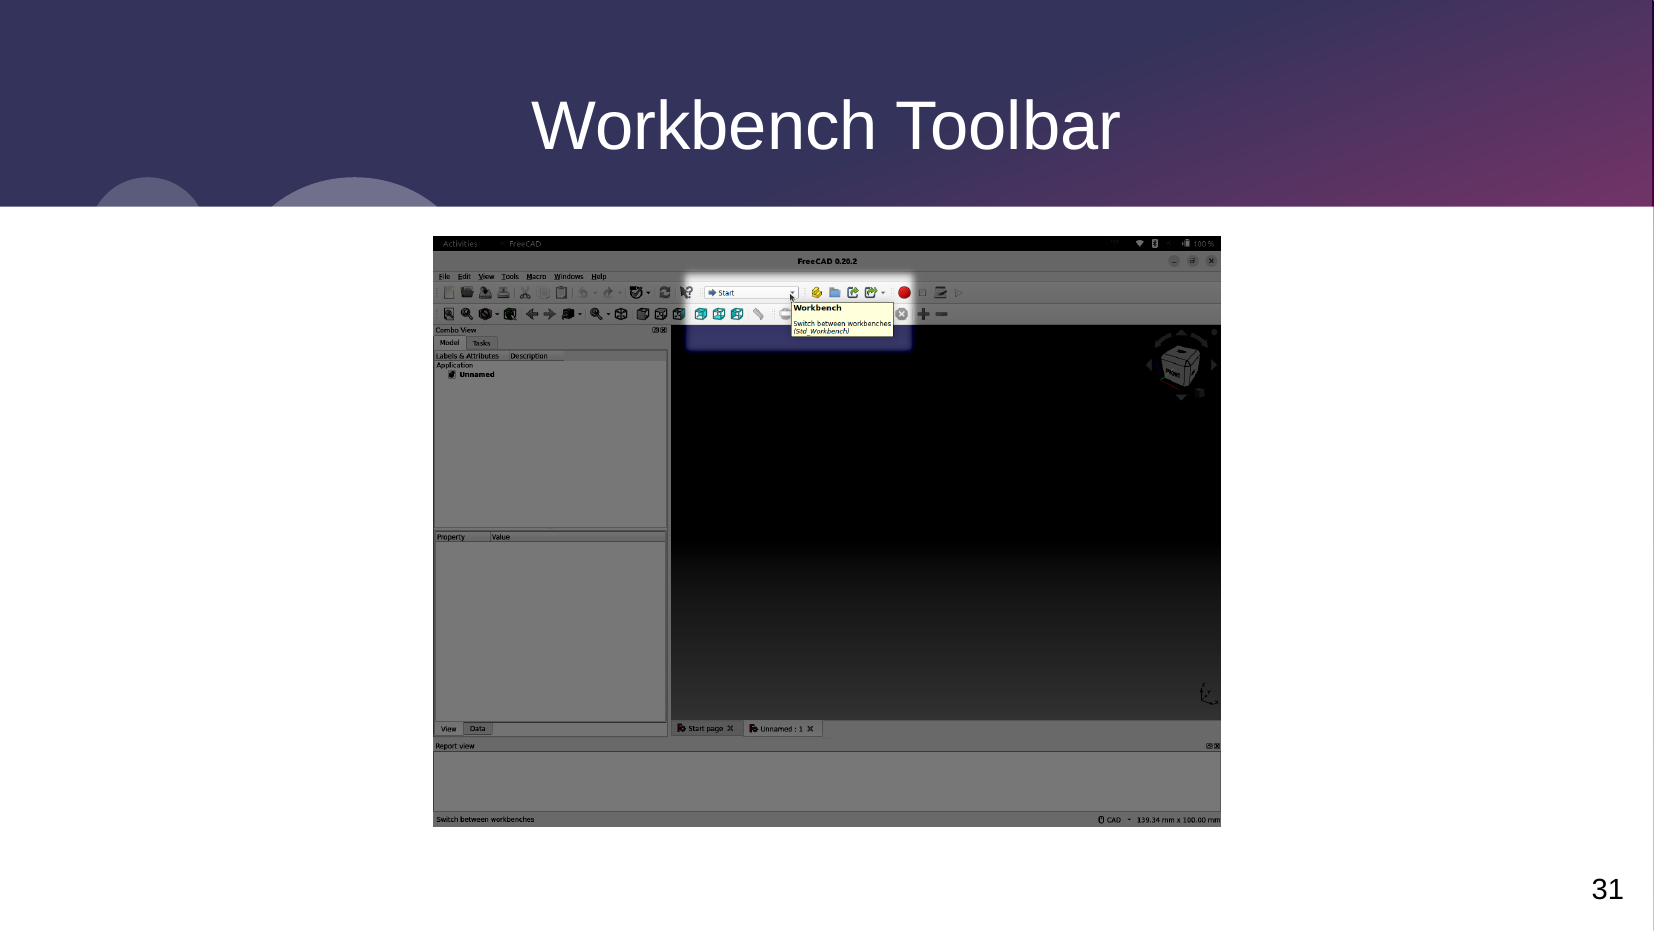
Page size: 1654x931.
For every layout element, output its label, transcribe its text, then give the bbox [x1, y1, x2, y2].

title Workbench Toolbar [88, 44, 1565, 207]
picture [433, 236, 1221, 827]
